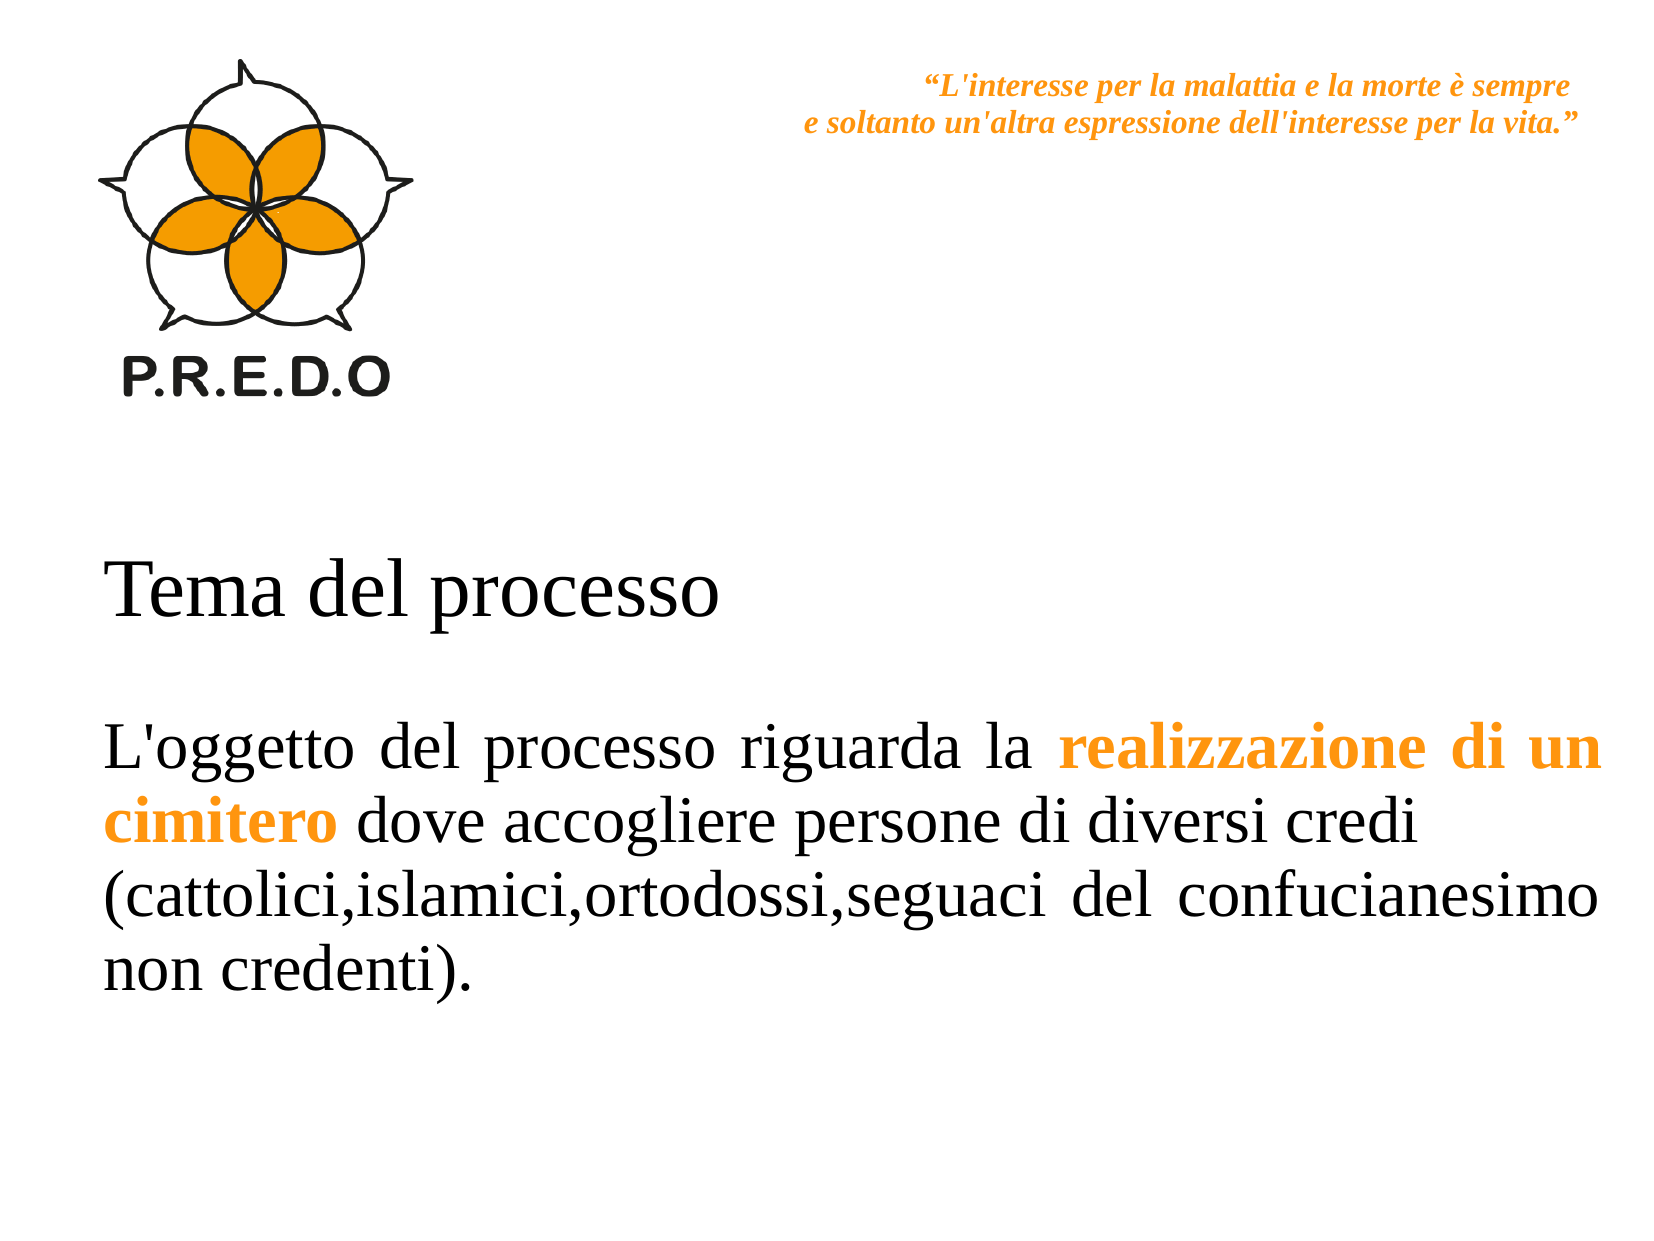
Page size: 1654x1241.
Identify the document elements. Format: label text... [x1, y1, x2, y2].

picture [97, 58, 414, 397]
text_box “L'interesse per la malattia e la morte è sempre e soltanto un'altra espressione dell'interesse per la vita.” [131, 59, 1595, 149]
text_box Tema del processo L'oggetto del processo riguarda la realizzazione di un cimitero dove accogliere persone di diversi credi (cattolici,islamici,ortodossi,seguaci del confucianesimo non credenti). [88, 442, 1619, 1161]
